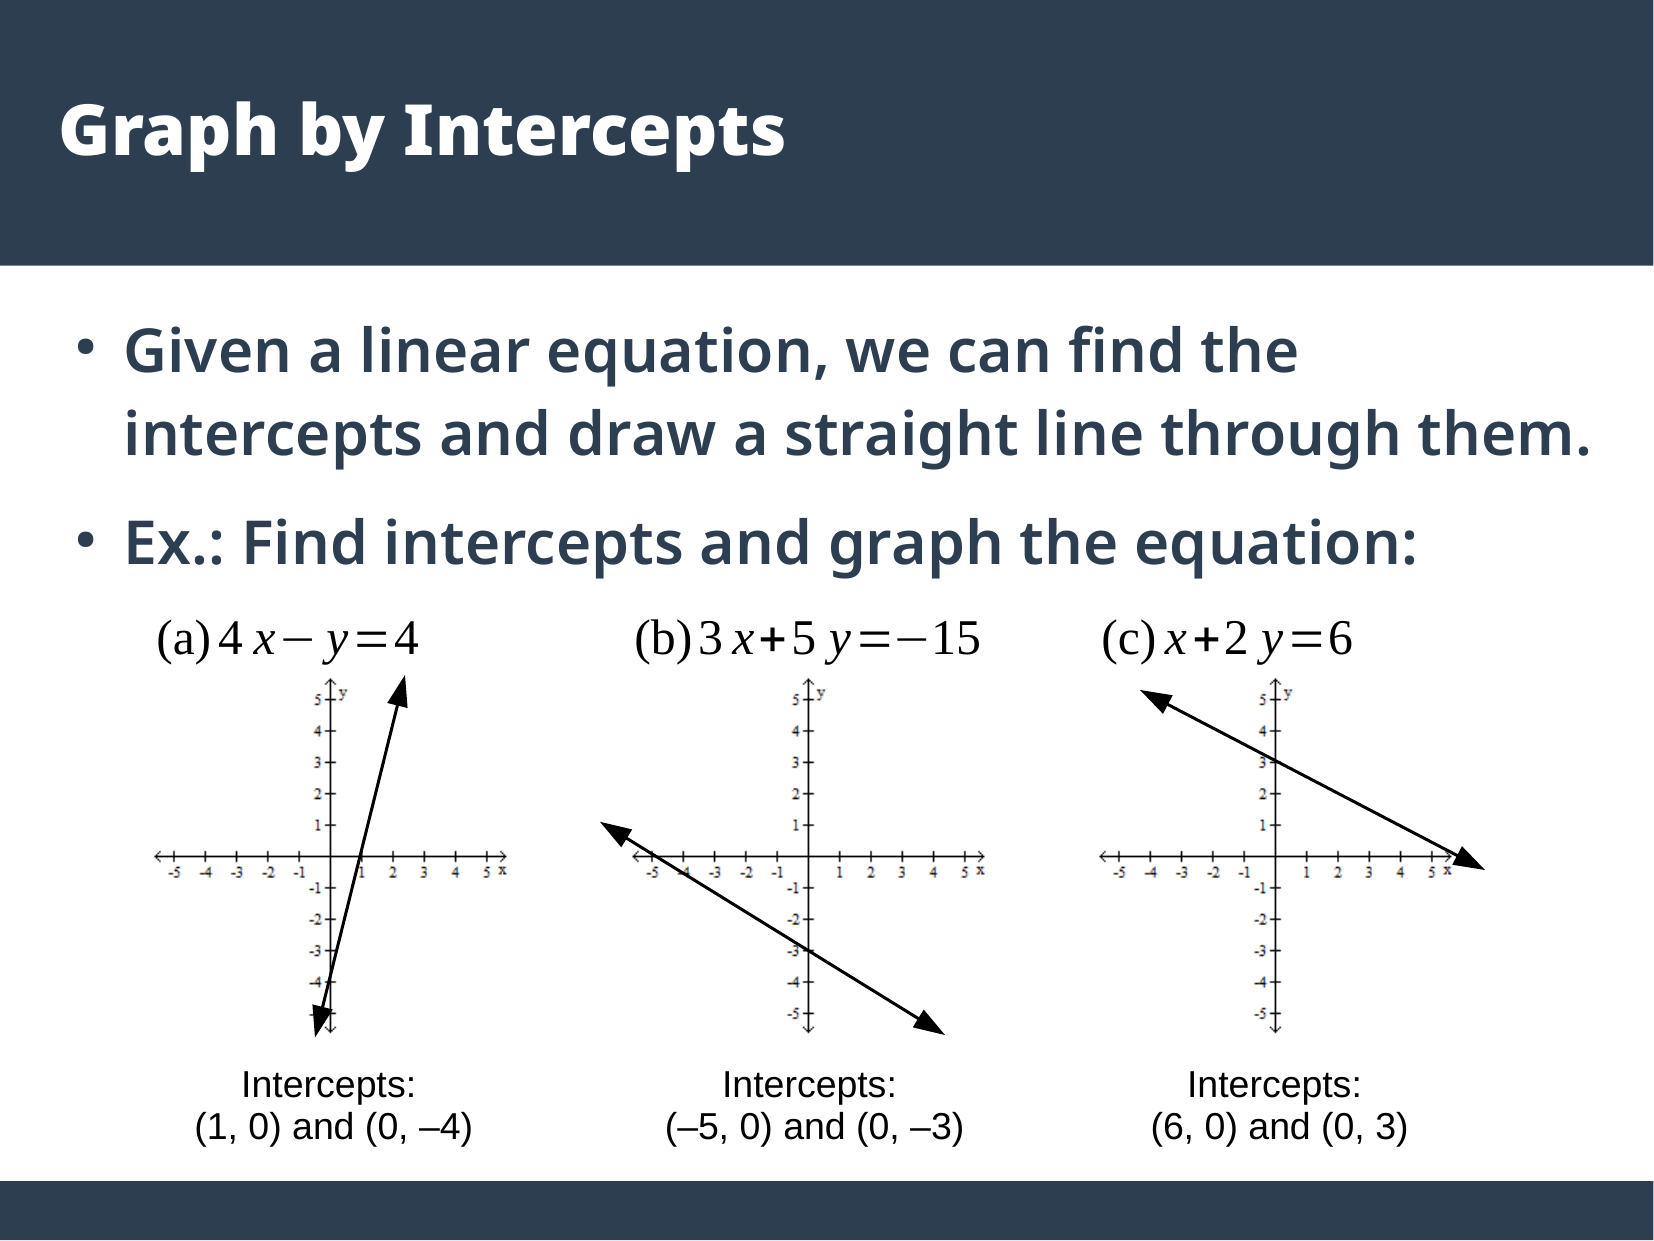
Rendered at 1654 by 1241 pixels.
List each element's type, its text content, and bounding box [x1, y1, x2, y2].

text_box Intercepts: (1, 0) and (0, –4) [165, 1056, 503, 1156]
text_box Intercepts: (6, 0) and (0, 3) [1110, 1056, 1449, 1156]
chart [628, 609, 989, 665]
picture [1095, 674, 1458, 1038]
chart [150, 609, 427, 665]
picture [150, 674, 513, 1038]
chart [1095, 609, 1361, 665]
picture [628, 674, 991, 1038]
title Graph by Intercepts [59, 49, 1595, 207]
text_box Intercepts: (–5, 0) and (0, –3) [645, 1056, 984, 1156]
list Given a linear equation, we can find the intercepts and draw a straight line through them. Ex.: Find intercepts and graph the equation: [59, 307, 1595, 601]
